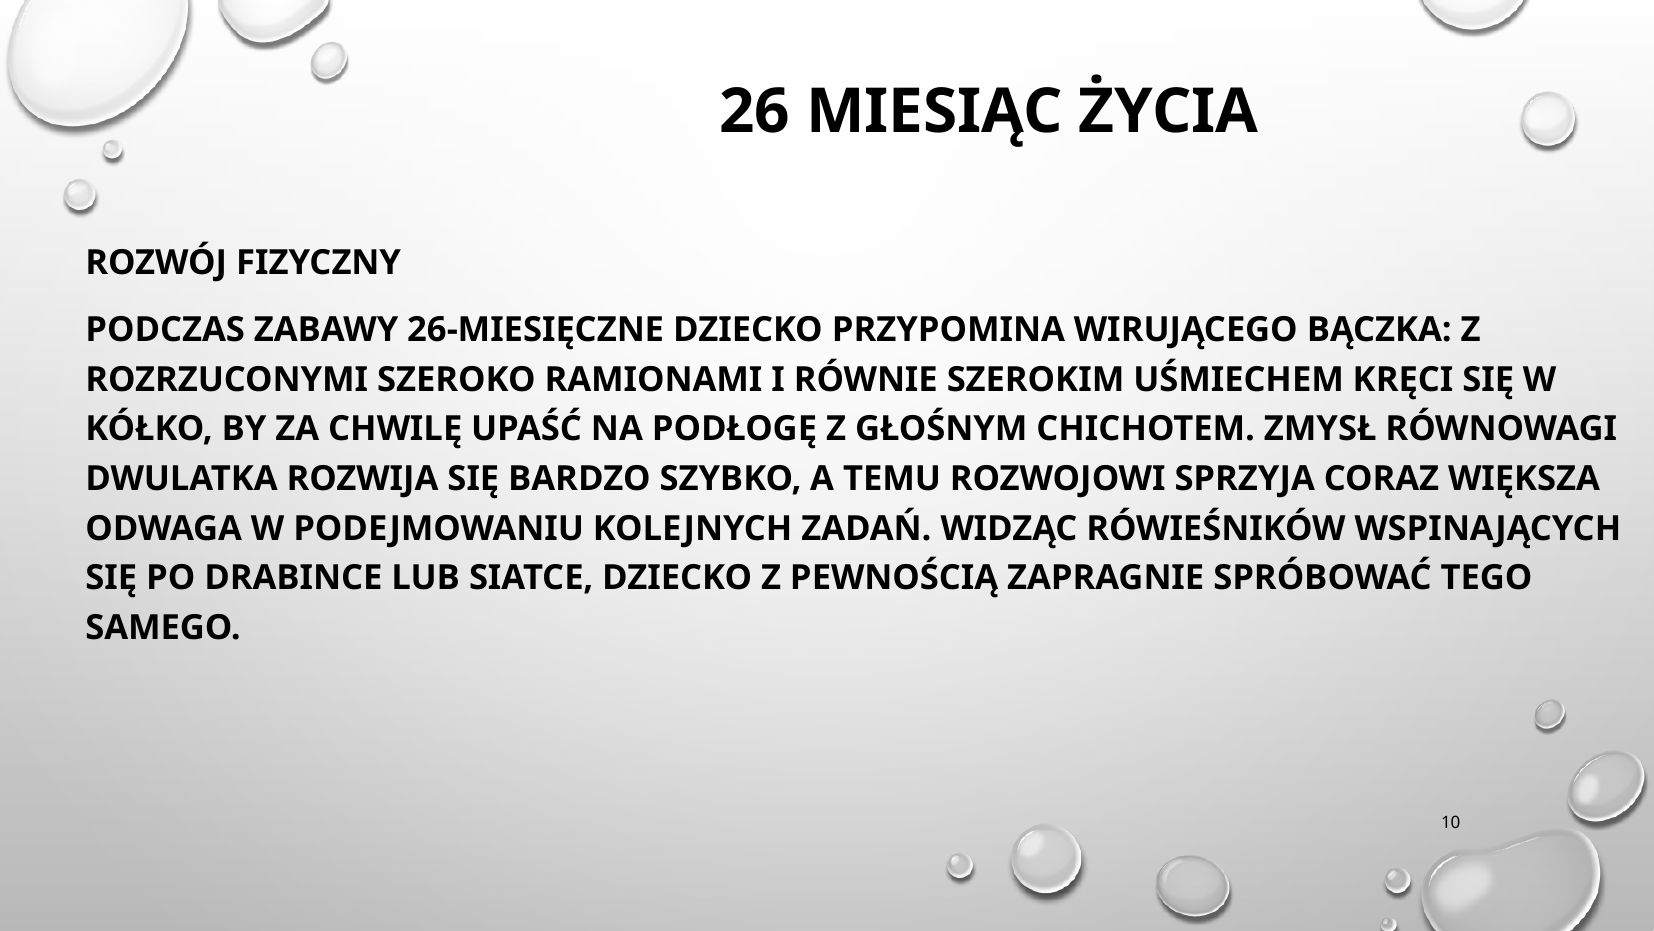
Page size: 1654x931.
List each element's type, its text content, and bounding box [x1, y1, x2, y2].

title 26 miesiąc życia [324, 35, 1654, 190]
text_box [1426, 798, 1530, 848]
list Rozwój fizyczny Podczas zabawy 26-miesięczne dziecko przypomina wirującego bączka: z rozrzuconymi szeroko ramionami i równie szerokim uśmiechem kręci się w kółko, by za chwilę upaść na podłogę z głośnym chichotem. Zmysł równowagi dwulatka rozwija się bardzo szybko, a temu rozwojowi sprzyja coraz większa odwaga w podejmowaniu kolejnych zadań. Widząc rówieśników wspinających się po drabince lub siatce, dziecko z pewnością zapragnie spróbować tego samego. [70, 224, 1654, 764]
